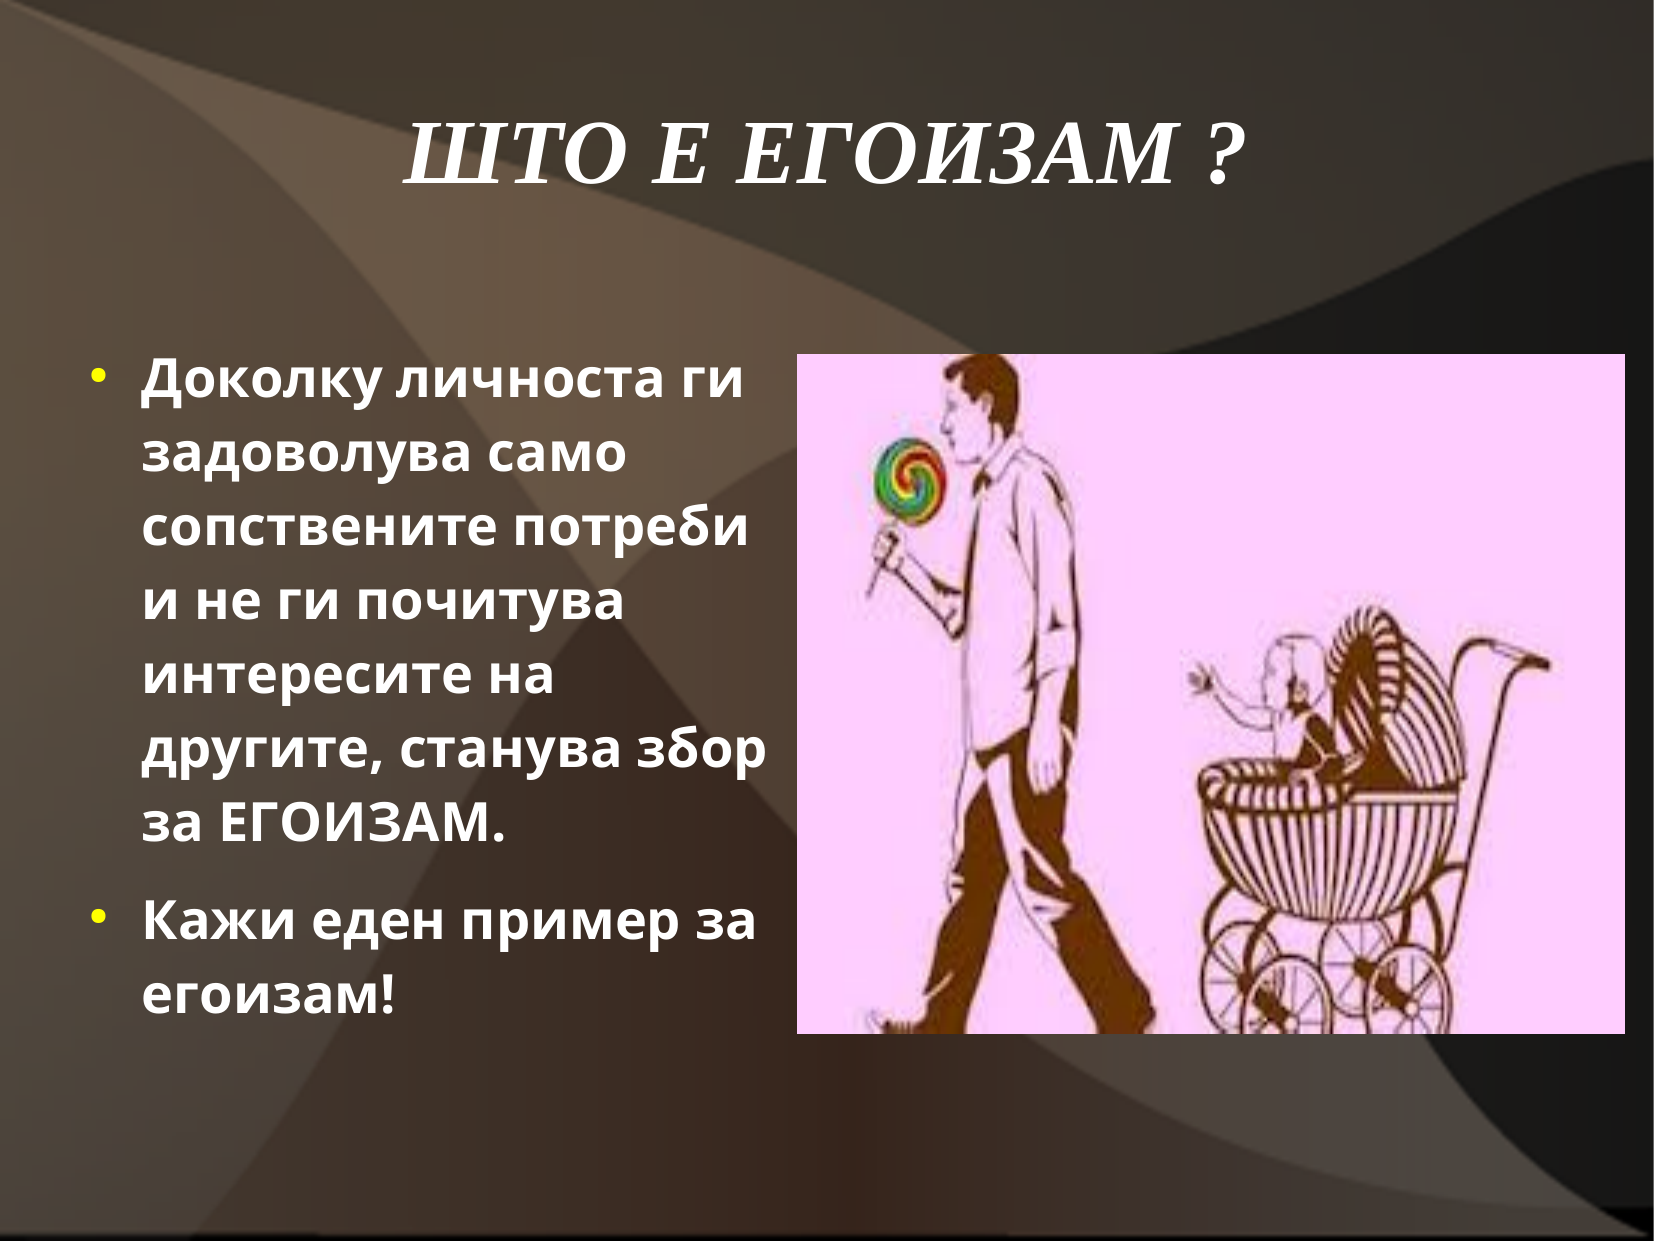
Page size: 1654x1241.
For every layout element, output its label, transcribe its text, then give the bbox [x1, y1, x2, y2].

picture [0, 0, 1654, 1241]
list Доколку личноста ги задоволува само сопствените потреби и не ги почитува интересите на другите, станува збор за ЕГОИЗАМ. Кажи еден пример за егоизам! [71, 339, 798, 1211]
title ШТО Е ЕГОИЗАМ ? [82, 56, 1571, 250]
